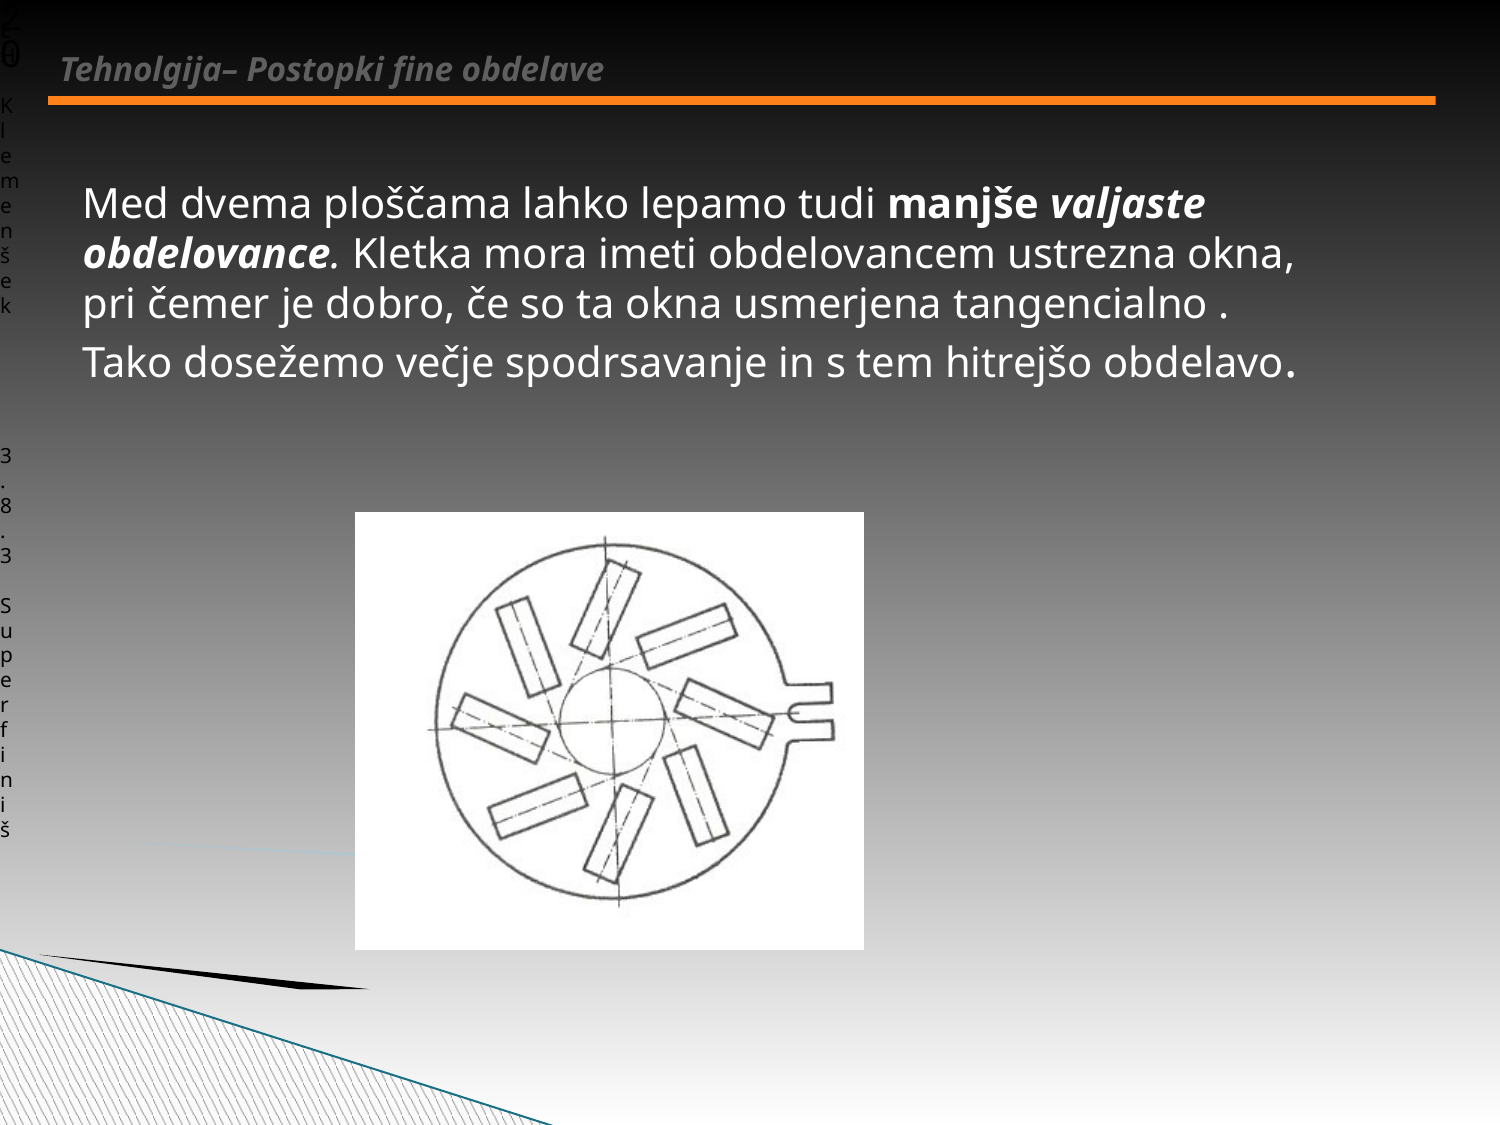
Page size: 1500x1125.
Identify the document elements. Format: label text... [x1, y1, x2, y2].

picture [0, 952, 543, 1125]
picture [355, 512, 864, 950]
text_box Med dvema ploščama lahko lepamo tudi manjše valjaste obdelovance. Kletka mora imeti obdelovancem ustrezna okna, pri čemer je dobro, če so ta okna usmerjena tangencialno . Tako dosežemo večje spodrsava­nje in s tem hitrejšo obdelavo. [67, 169, 1343, 395]
